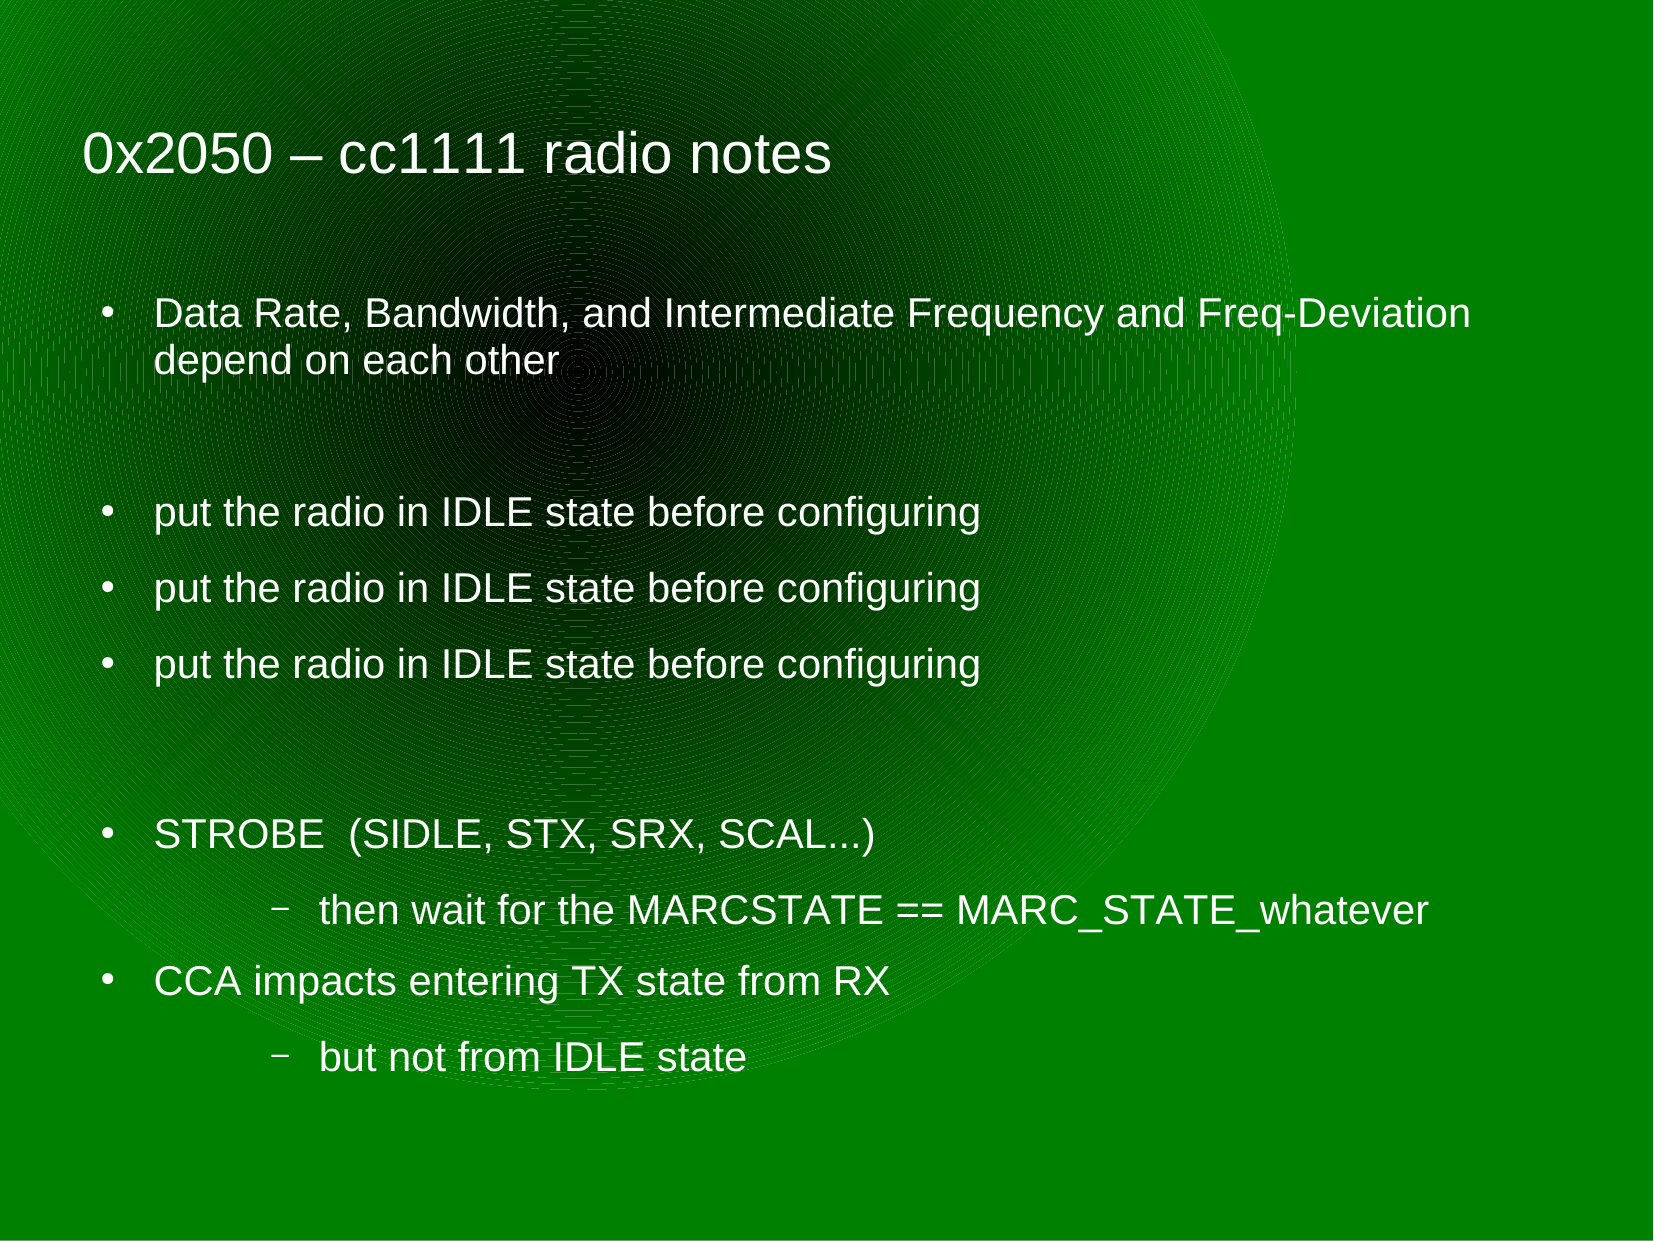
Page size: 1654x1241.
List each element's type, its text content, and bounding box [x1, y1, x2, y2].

list Data Rate, Bandwidth, and Intermediate Frequency and Freq-Deviation depend on each other put the radio in IDLE state before configuring put the radio in IDLE state before configuring put the radio in IDLE state before configuring STROBE (SIDLE, STX, SRX, SCAL...) then wait for the MARCSTATE == MARC_STATE_whatever CCA impacts entering TX state from RX but not from IDLE state [82, 290, 1571, 1169]
title 0x2050 – cc1111 radio notes [82, 49, 1571, 257]
